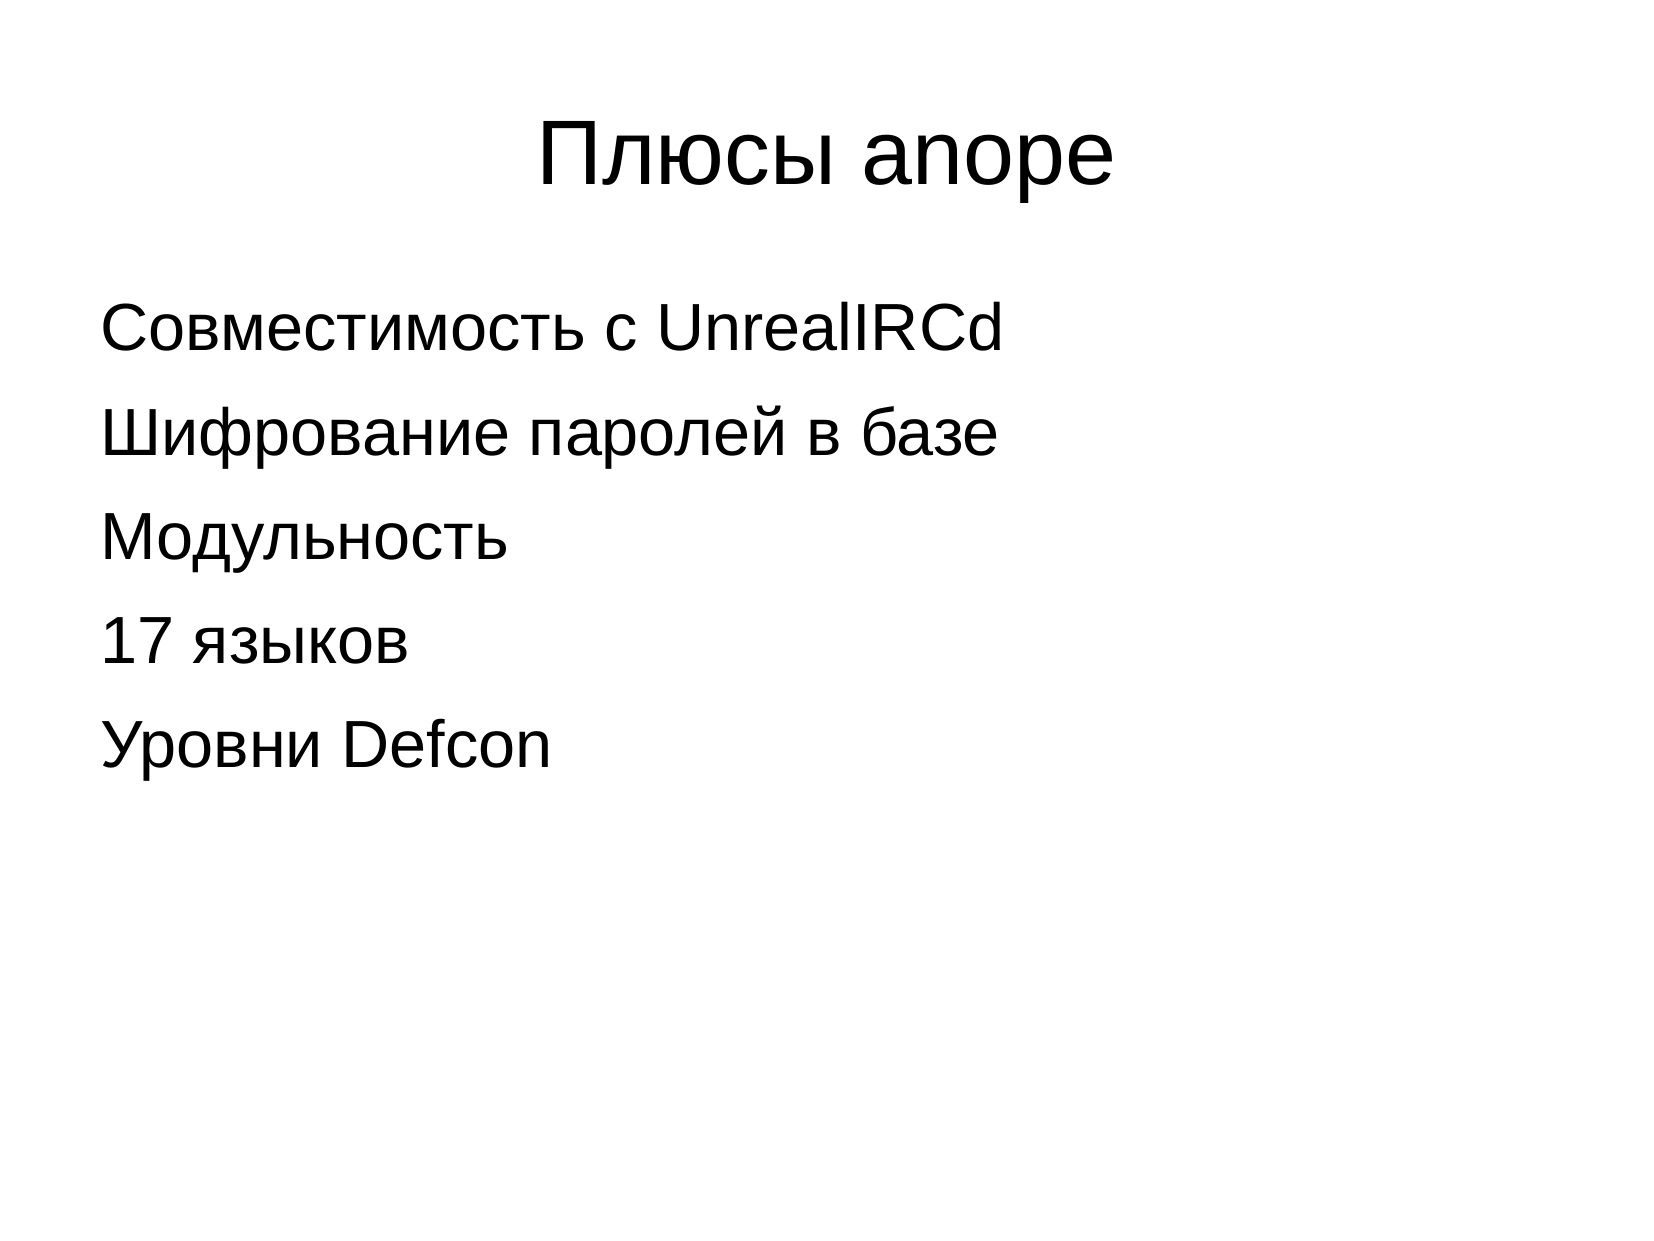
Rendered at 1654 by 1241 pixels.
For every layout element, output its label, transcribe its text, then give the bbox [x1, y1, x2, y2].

list Совместимость с UnrealIRCd Шифрование паролей в базе Модульность 17 языков Уровни Defcon [82, 290, 1571, 1094]
title Плюсы anope [82, 56, 1571, 250]
